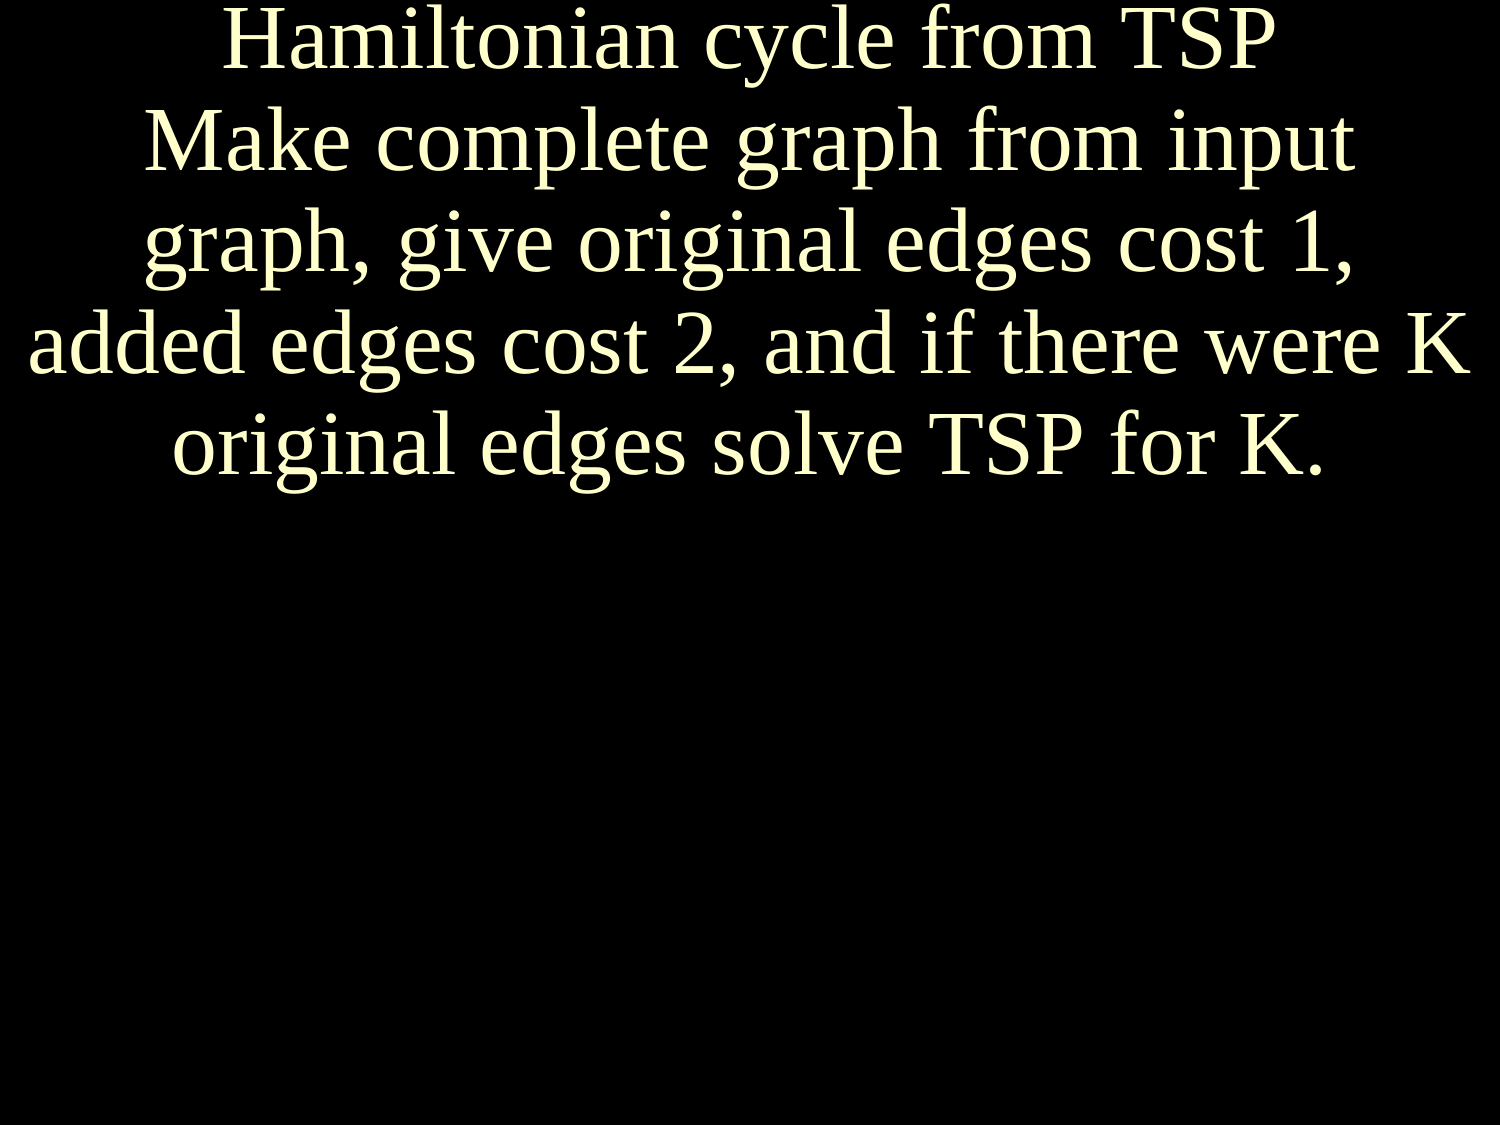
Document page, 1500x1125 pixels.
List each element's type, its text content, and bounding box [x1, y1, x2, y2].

title Hamiltonian cycle from TSP Make complete graph from input graph, give original edges cost 1, added edges cost 2, and if there were K original edges solve TSP for K. [22, 0, 1480, 495]
